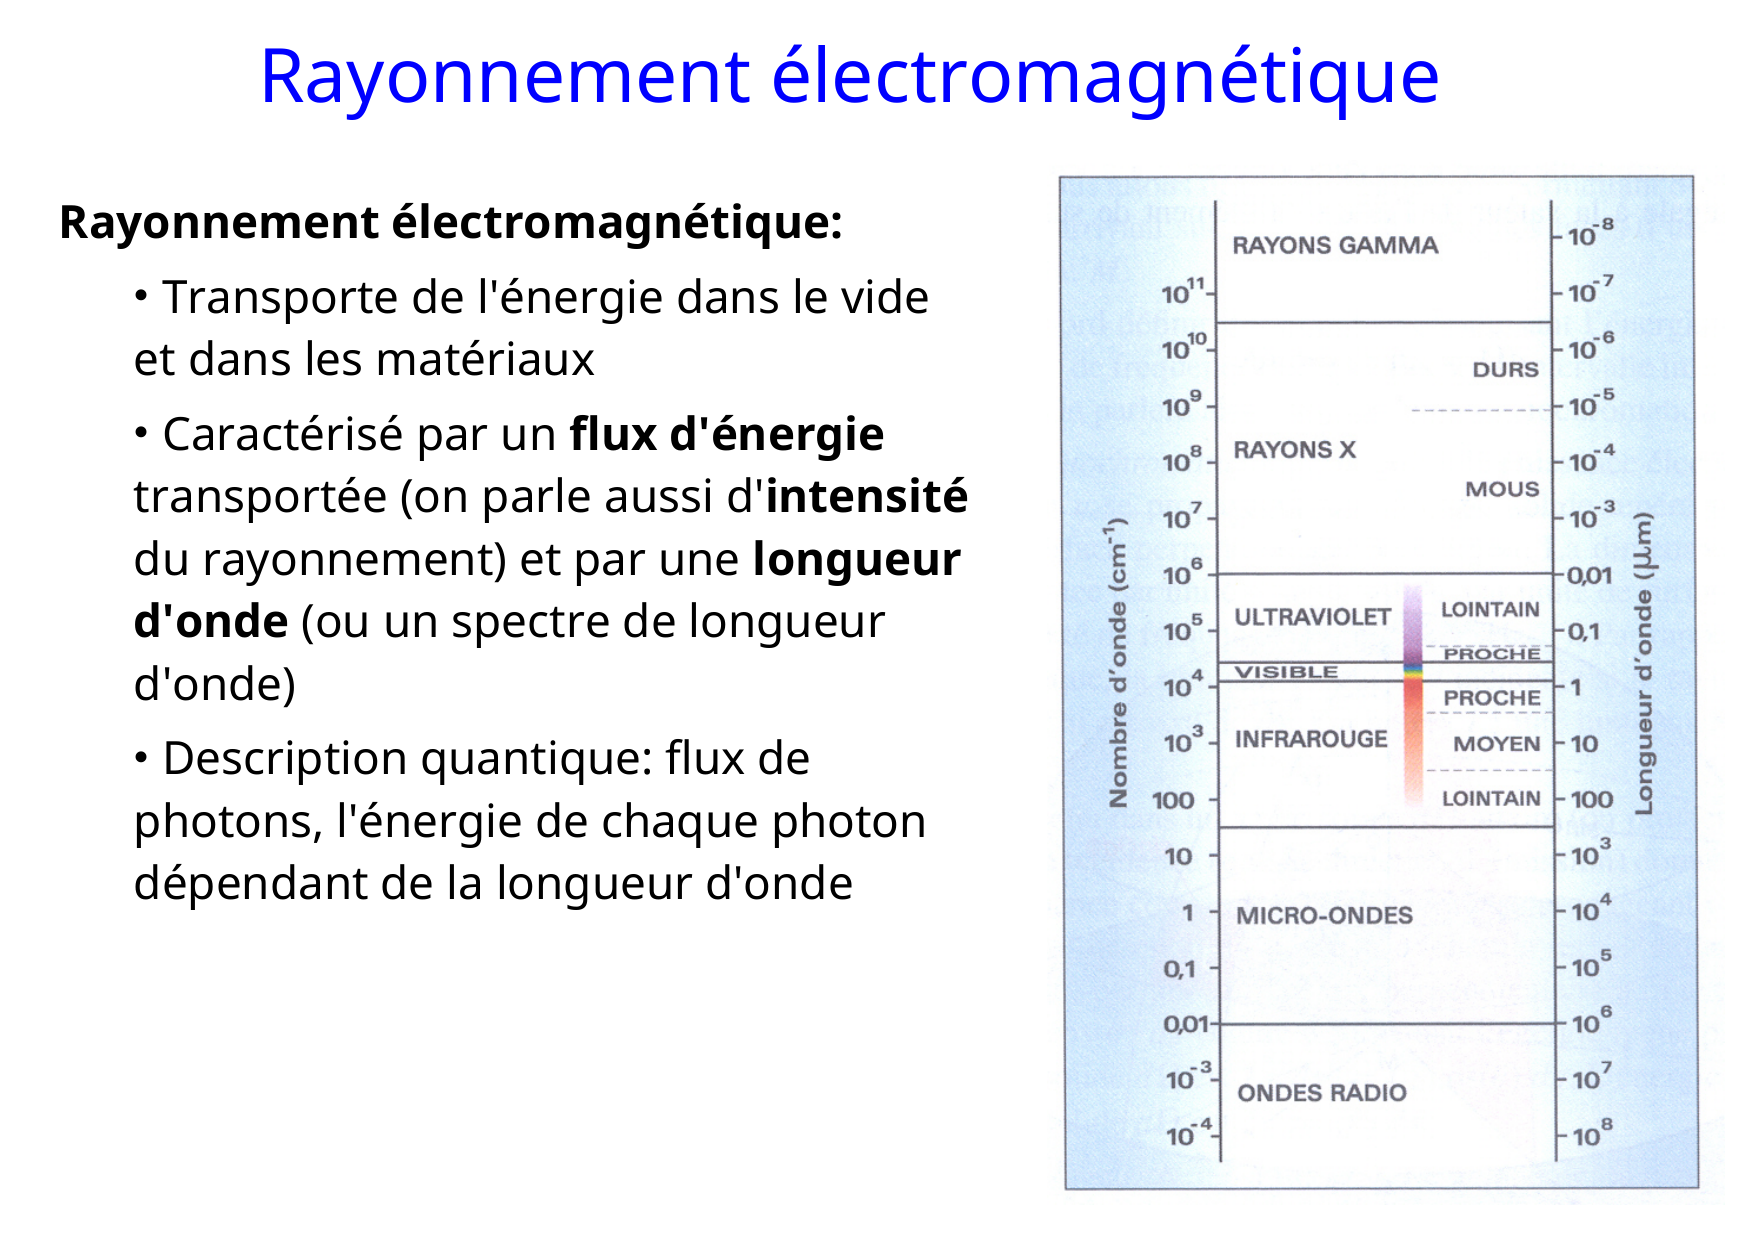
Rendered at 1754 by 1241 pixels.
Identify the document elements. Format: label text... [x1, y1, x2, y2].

text_box Rayonnement électromagnétique: Transporte de l'énergie dans le vide et dans les matériaux Caractérisé par un flux d'énergie transportée (on parle aussi d'intensité du rayonnement) et par une longueur d'onde (ou un spectre de longueur d'onde) Description quantique: flux de photons, l'énergie de chaque photon dépendant de la longueur d'onde [59, 177, 975, 914]
picture [1047, 160, 1725, 1205]
text_box Rayonnement électromagnétique [49, 22, 1651, 125]
